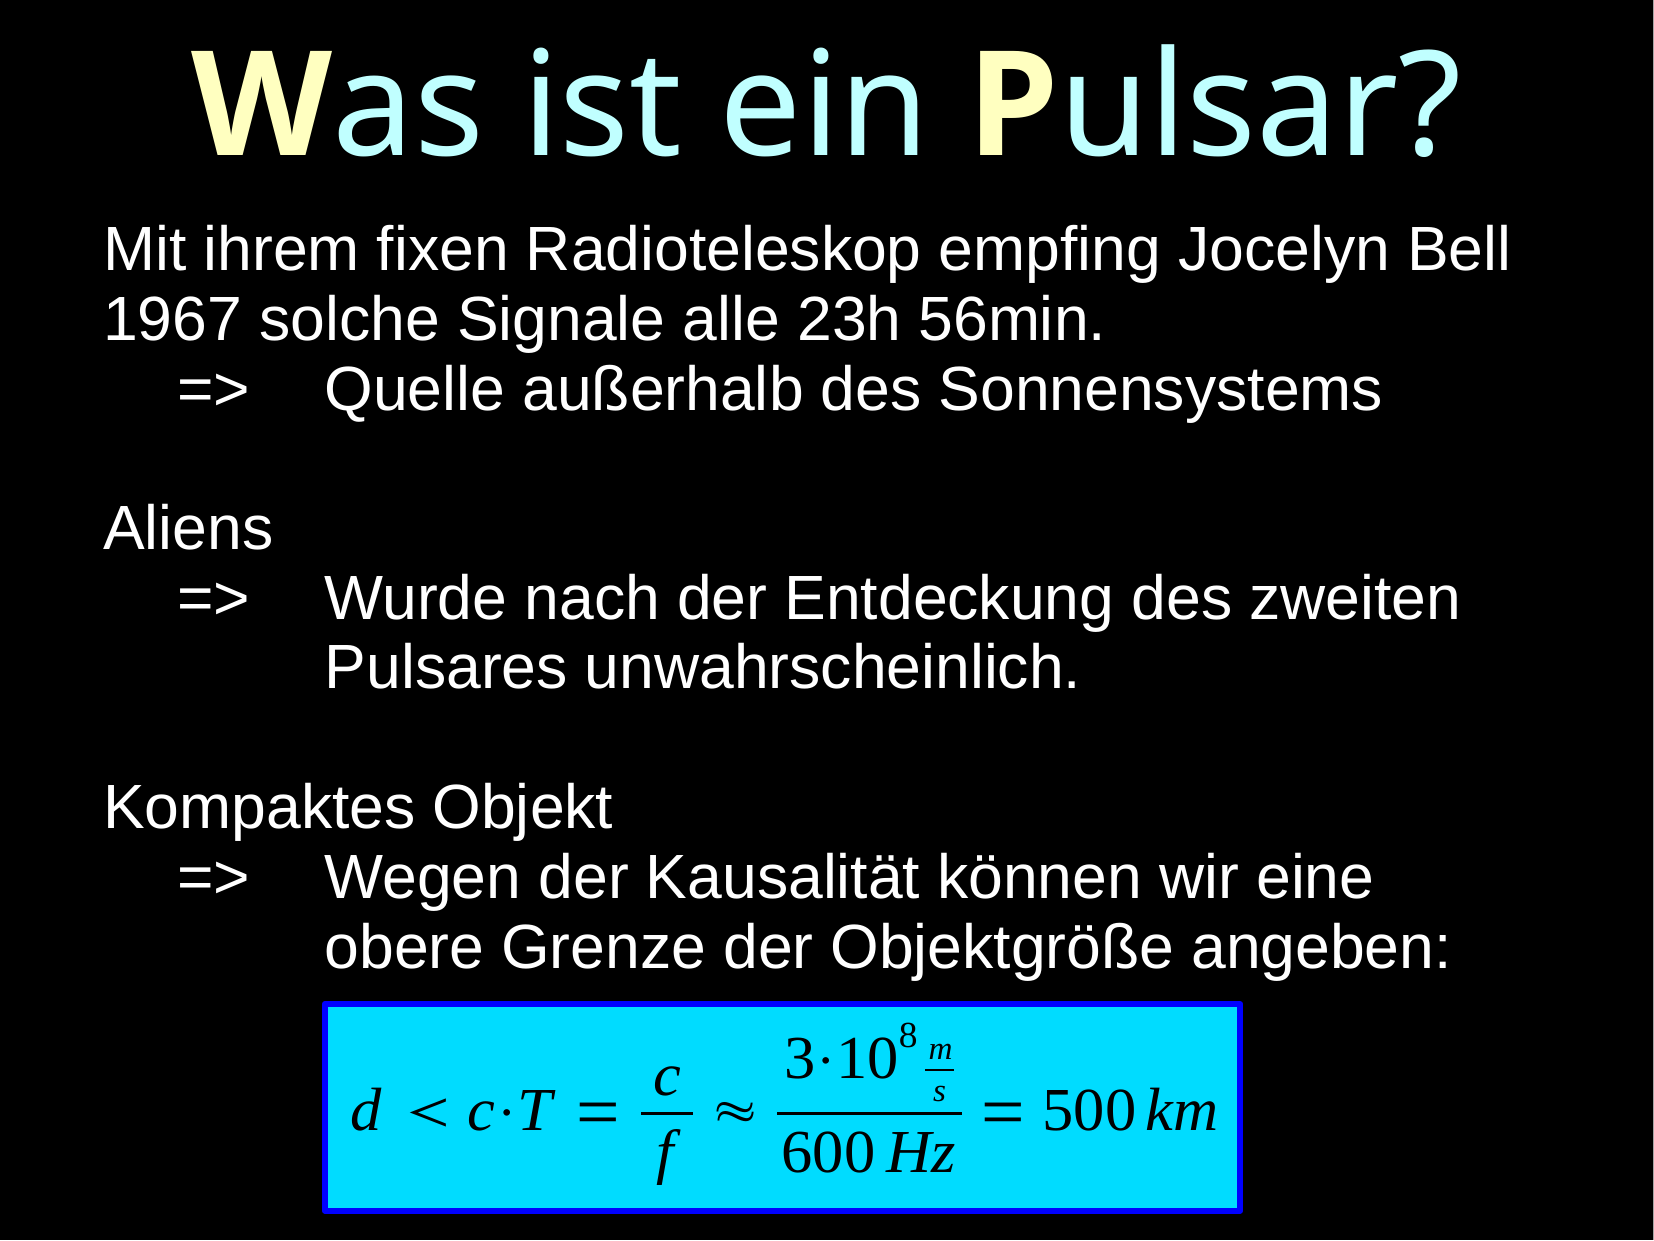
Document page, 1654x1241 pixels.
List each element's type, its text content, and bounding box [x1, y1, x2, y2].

title Was ist ein Pulsar? [82, 17, 1571, 180]
text_box [324, 1003, 1241, 1211]
text_box Mit ihrem fixen Radioteleskop empfing Jocelyn Bell 1967 solche Signale alle 23h 56min. => Quelle außerhalb des Sonnensystems Aliens => Wurde nach der Entdeckung des zweiten Pulsares unwahrscheinlich. Kompaktes Objekt => Wegen der Kausalität können wir eine obere Grenze der Objektgröße angeben: [88, 206, 1565, 987]
chart [342, 1015, 1225, 1187]
